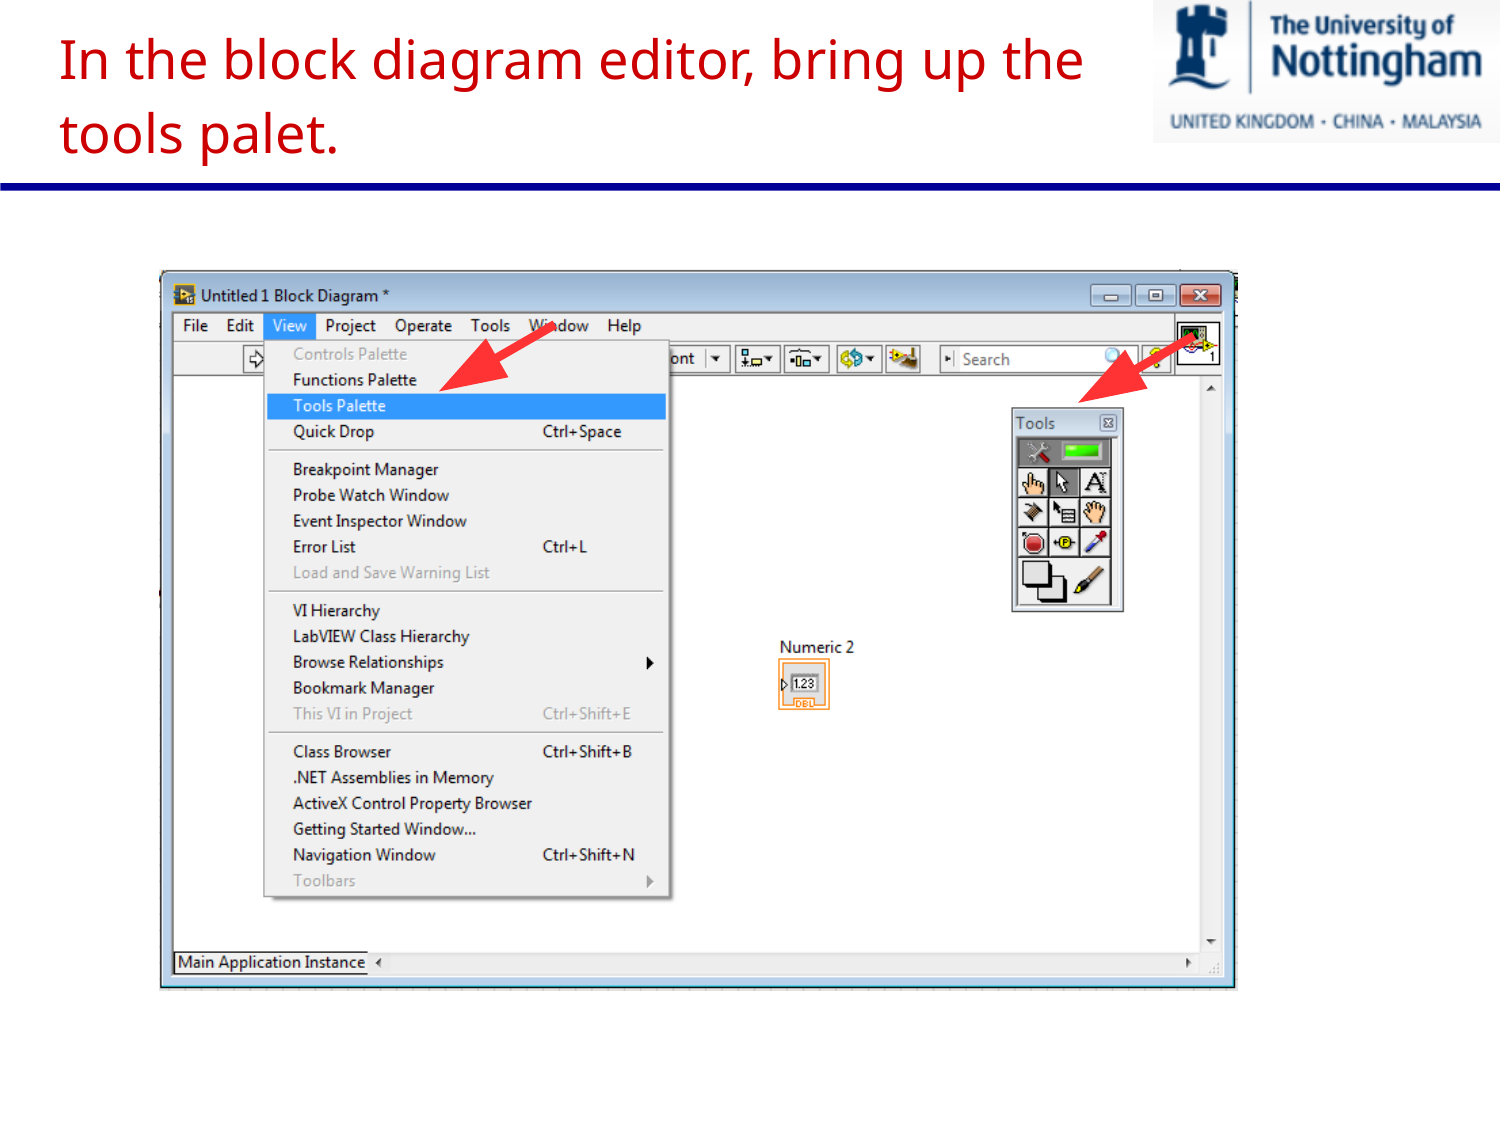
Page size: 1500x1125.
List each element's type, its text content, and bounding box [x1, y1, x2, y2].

title In the block diagram editor, bring up the tools palet. [59, 32, 1121, 159]
picture [159, 269, 1238, 991]
picture [1153, 0, 1500, 143]
